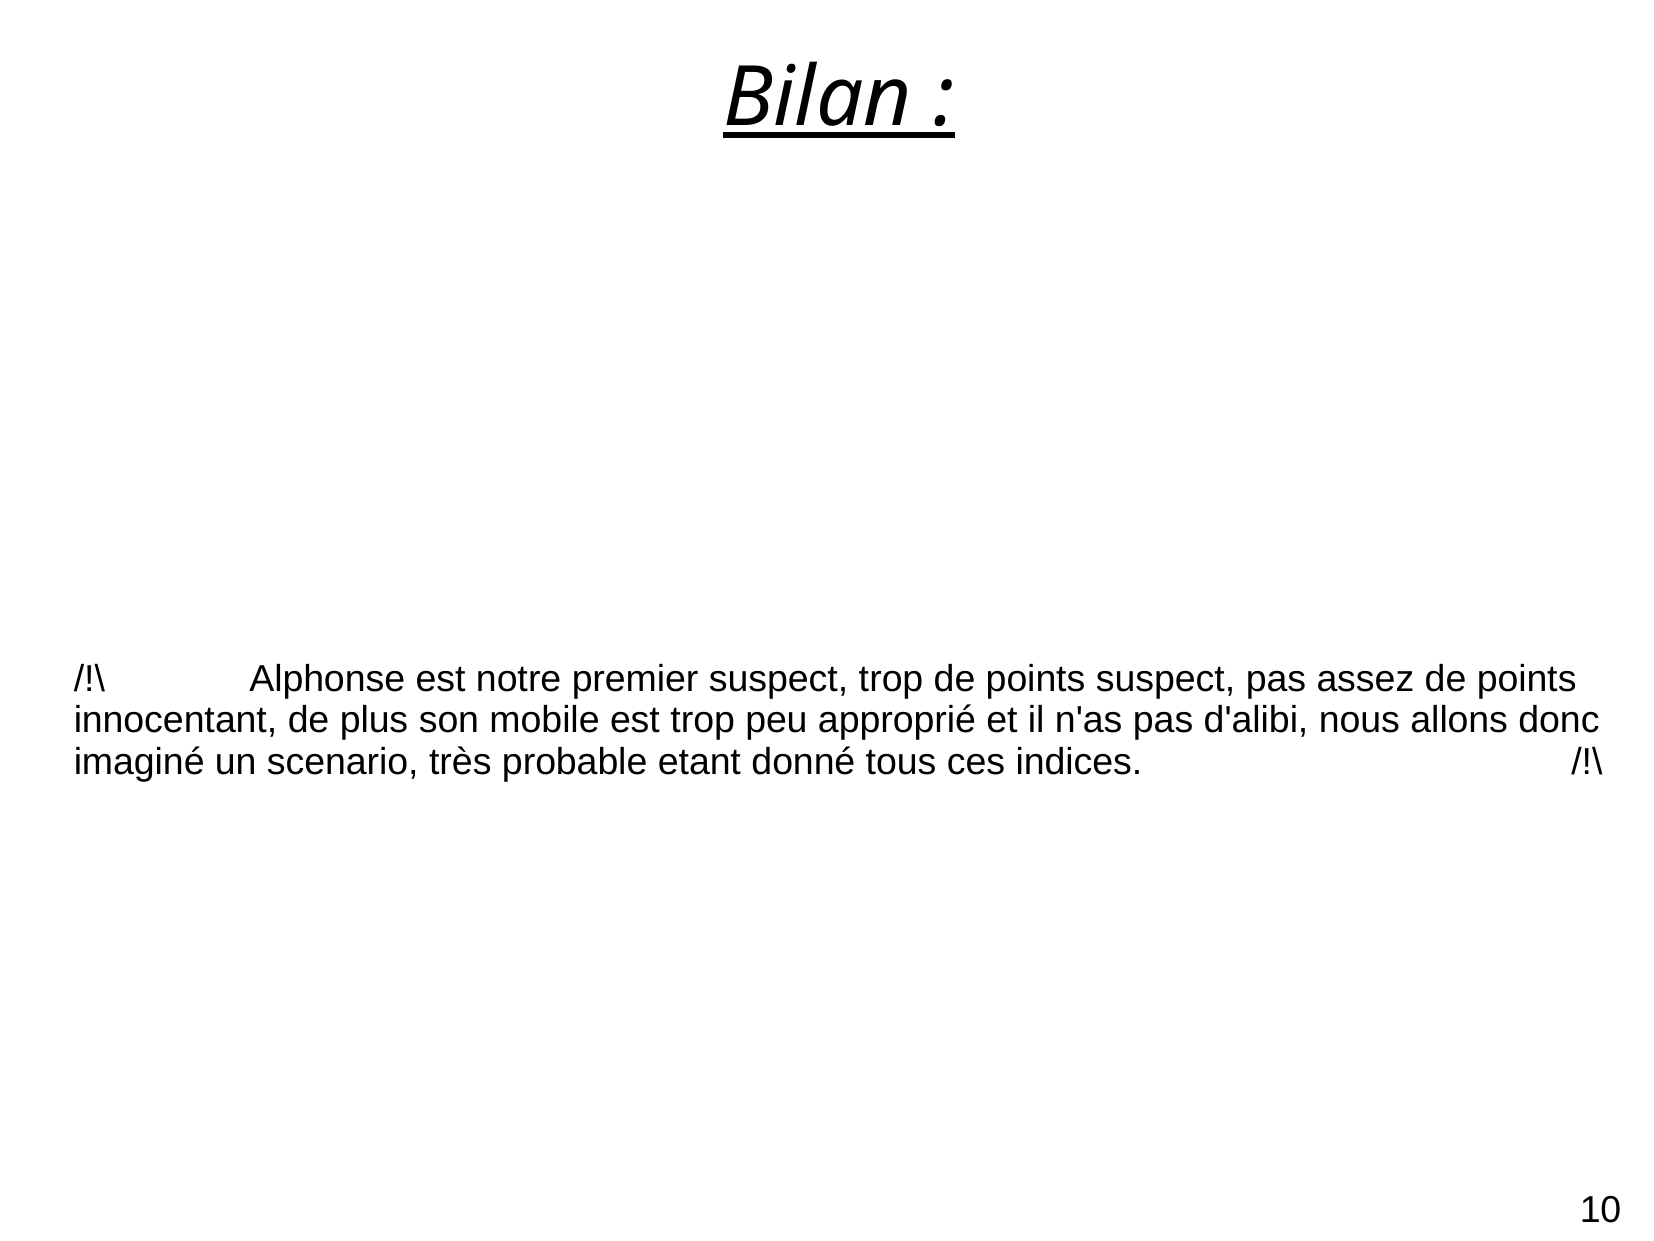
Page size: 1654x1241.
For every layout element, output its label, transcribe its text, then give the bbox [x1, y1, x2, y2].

text_box /!\ Alphonse est notre premier suspect, trop de points suspect, pas assez de points innocentant, de plus son mobile est trop peu approprié et il n'as pas d'alibi, nous allons donc imaginé un scenario, très probable etant donné tous ces indices. /!\ [59, 649, 1654, 791]
text_box 10 [1564, 1181, 1654, 1238]
text_box Bilan : [708, 29, 1270, 149]
